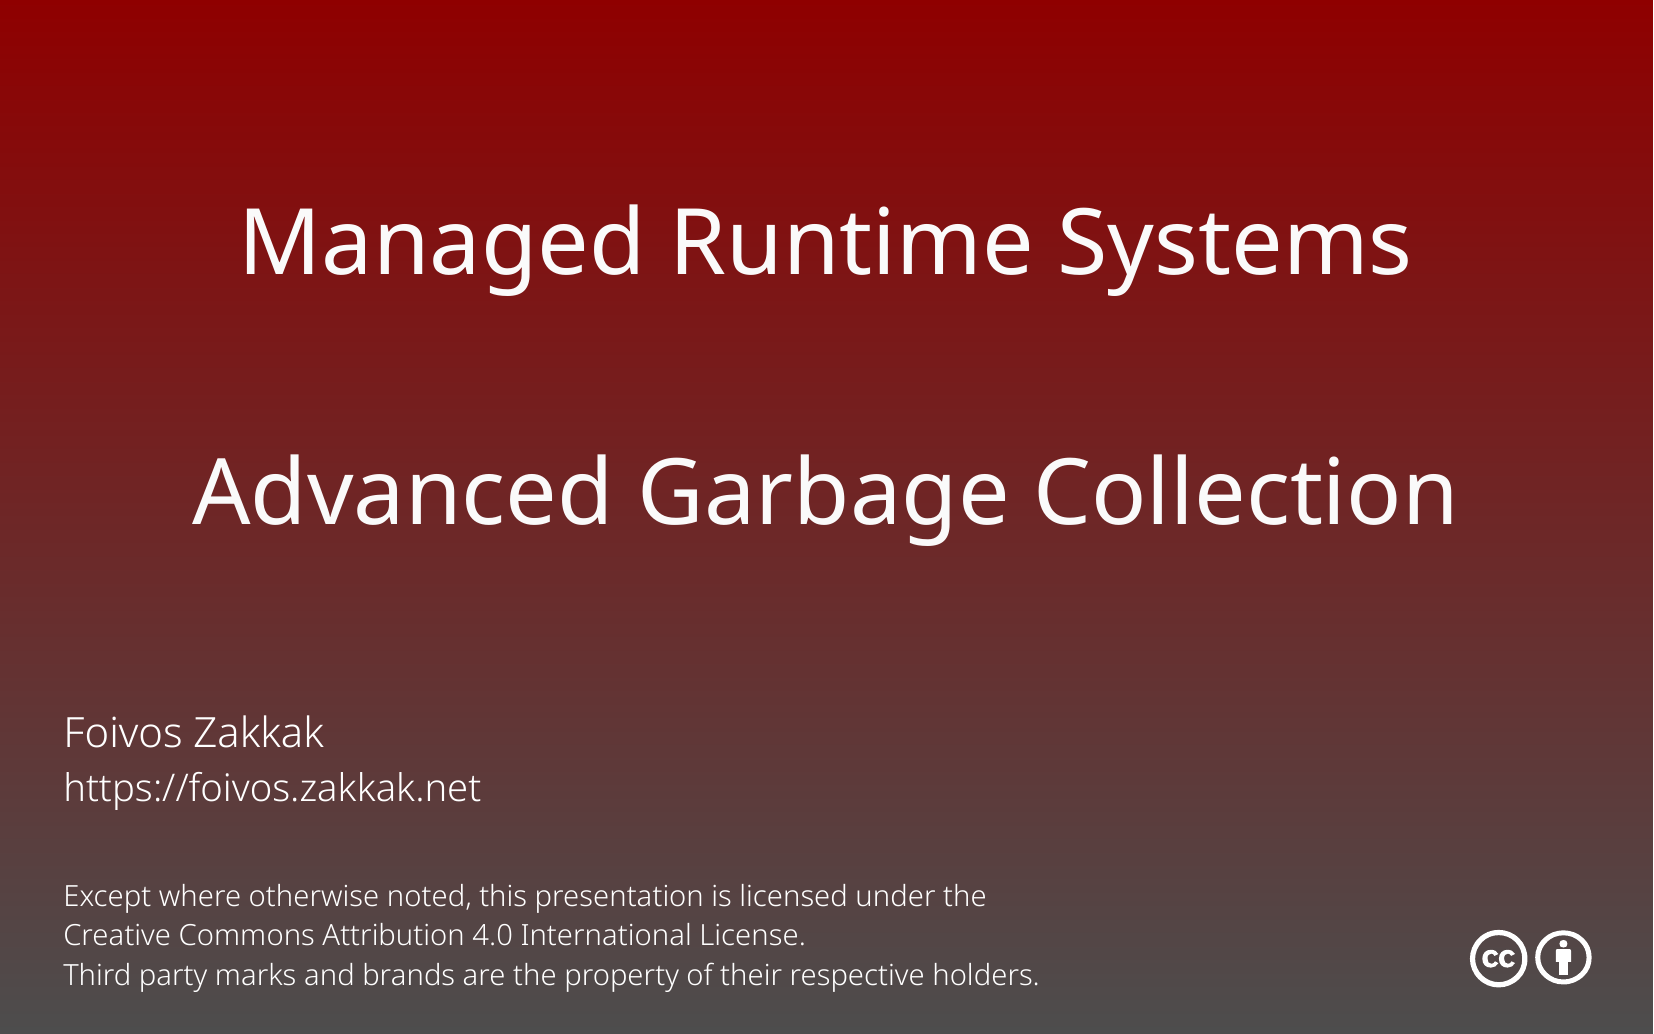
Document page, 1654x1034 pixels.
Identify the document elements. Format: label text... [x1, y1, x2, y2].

picture [1534, 929, 1593, 985]
text_box Foivos Zakkak https://foivos.zakkak.net Except where otherwise noted, this presentation is licensed under the Creative Commons Attribution 4.0 International License. Third party marks and brands are the property of their respective holders. [63, 696, 1599, 1001]
title Managed Runtime Systems Advanced Garbage Collection [58, 44, 1594, 683]
picture [1469, 929, 1528, 988]
